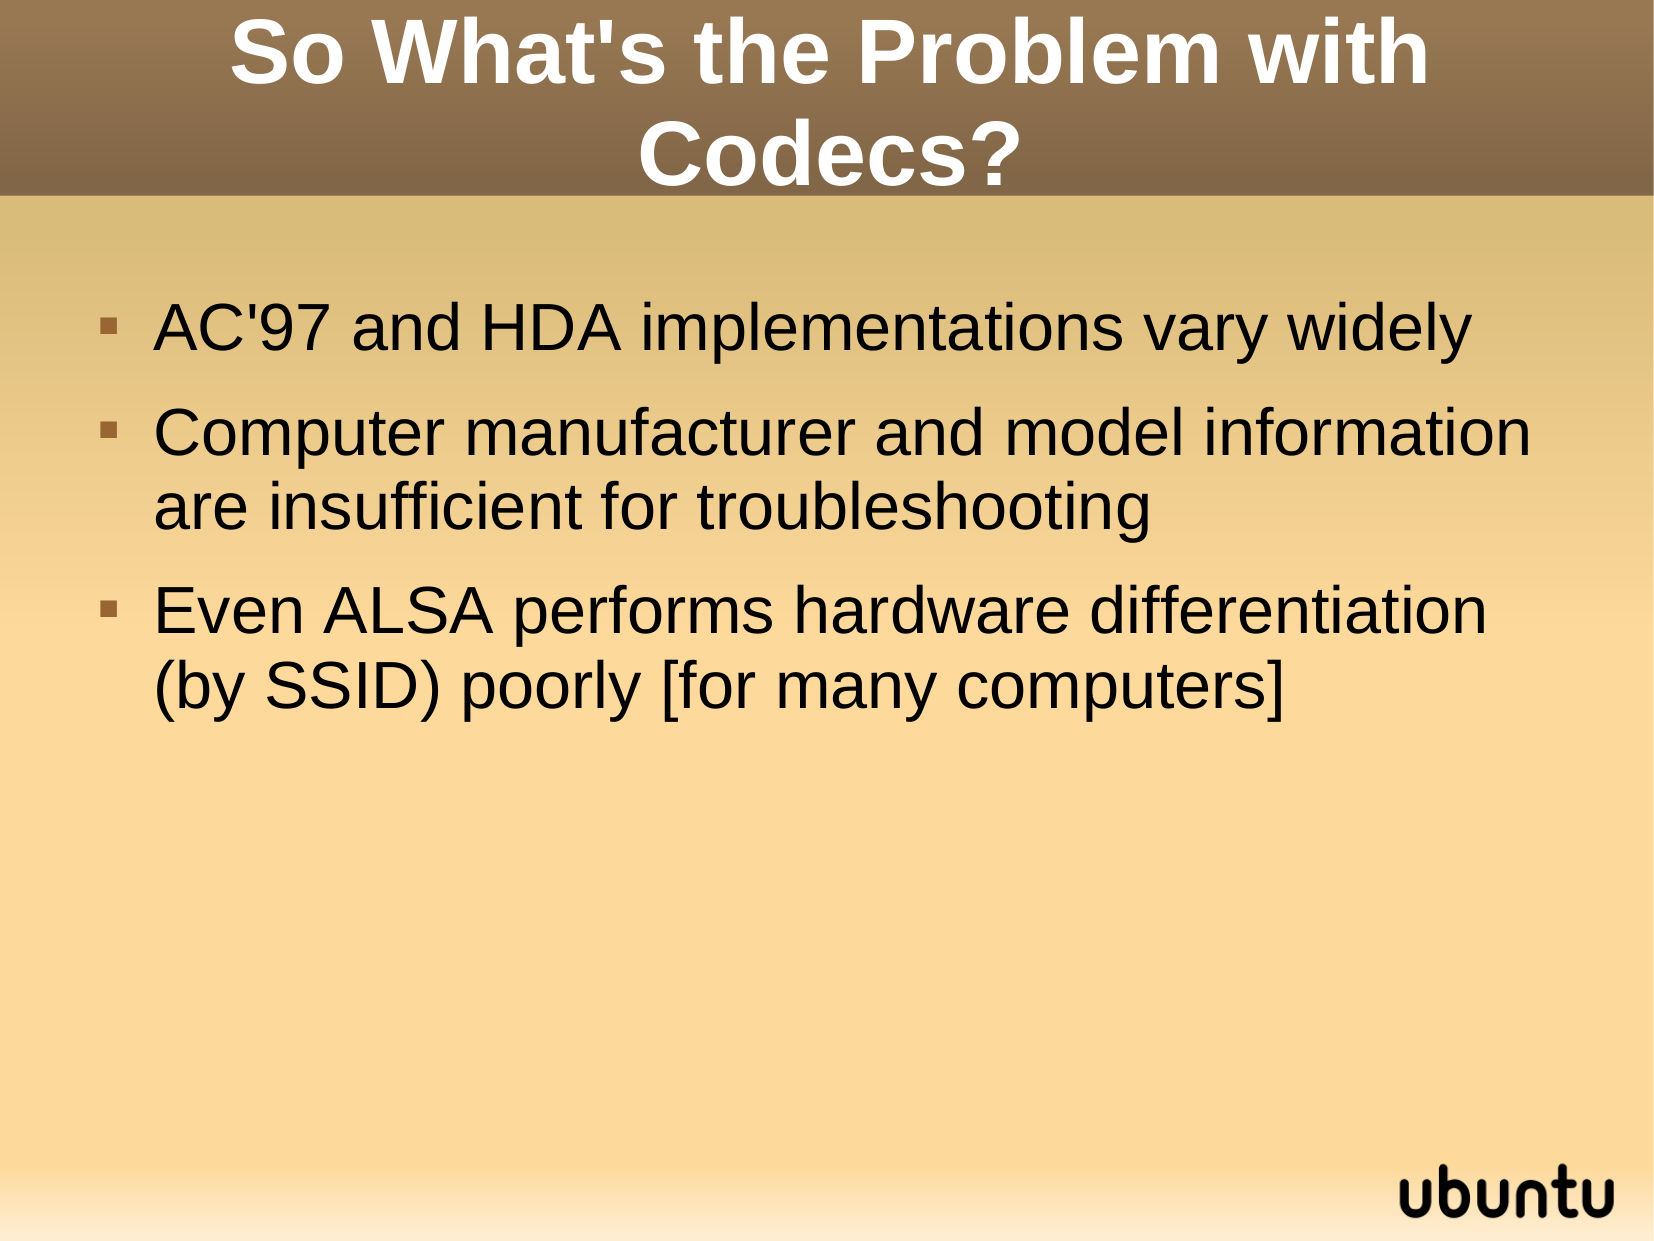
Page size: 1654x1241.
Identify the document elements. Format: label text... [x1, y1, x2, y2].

title So What's the Problem with Codecs? [86, 0, 1576, 206]
picture [0, 0, 1654, 1241]
list AC'97 and HDA implementations vary widely Computer manufacturer and model information are insufficient for troubleshooting Even ALSA performs hardware differentiation (by SSID) poorly [for many computers] [82, 290, 1571, 1109]
